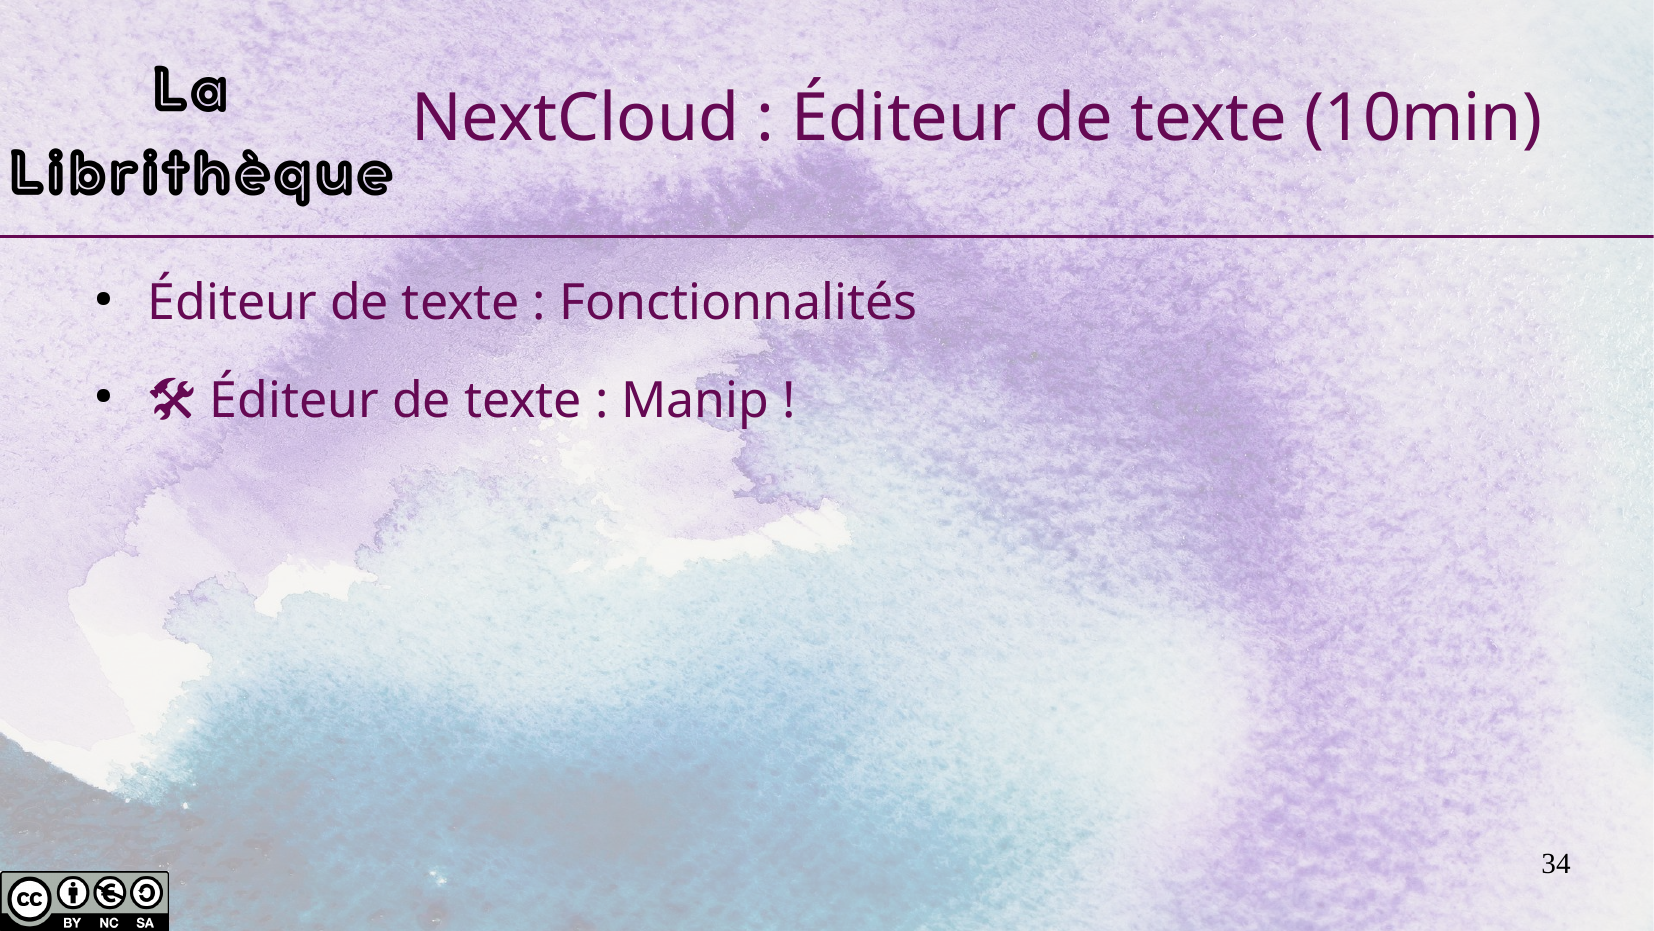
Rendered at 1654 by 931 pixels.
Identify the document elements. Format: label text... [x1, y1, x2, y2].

picture [0, 871, 169, 931]
list Éditeur de texte : Fonctionnalités 🛠 Éditeur de texte : Manip ! [76, 265, 1565, 827]
picture [0, 0, 443, 319]
title NextCloud : Éditeur de texte (10min) [383, 23, 1571, 206]
